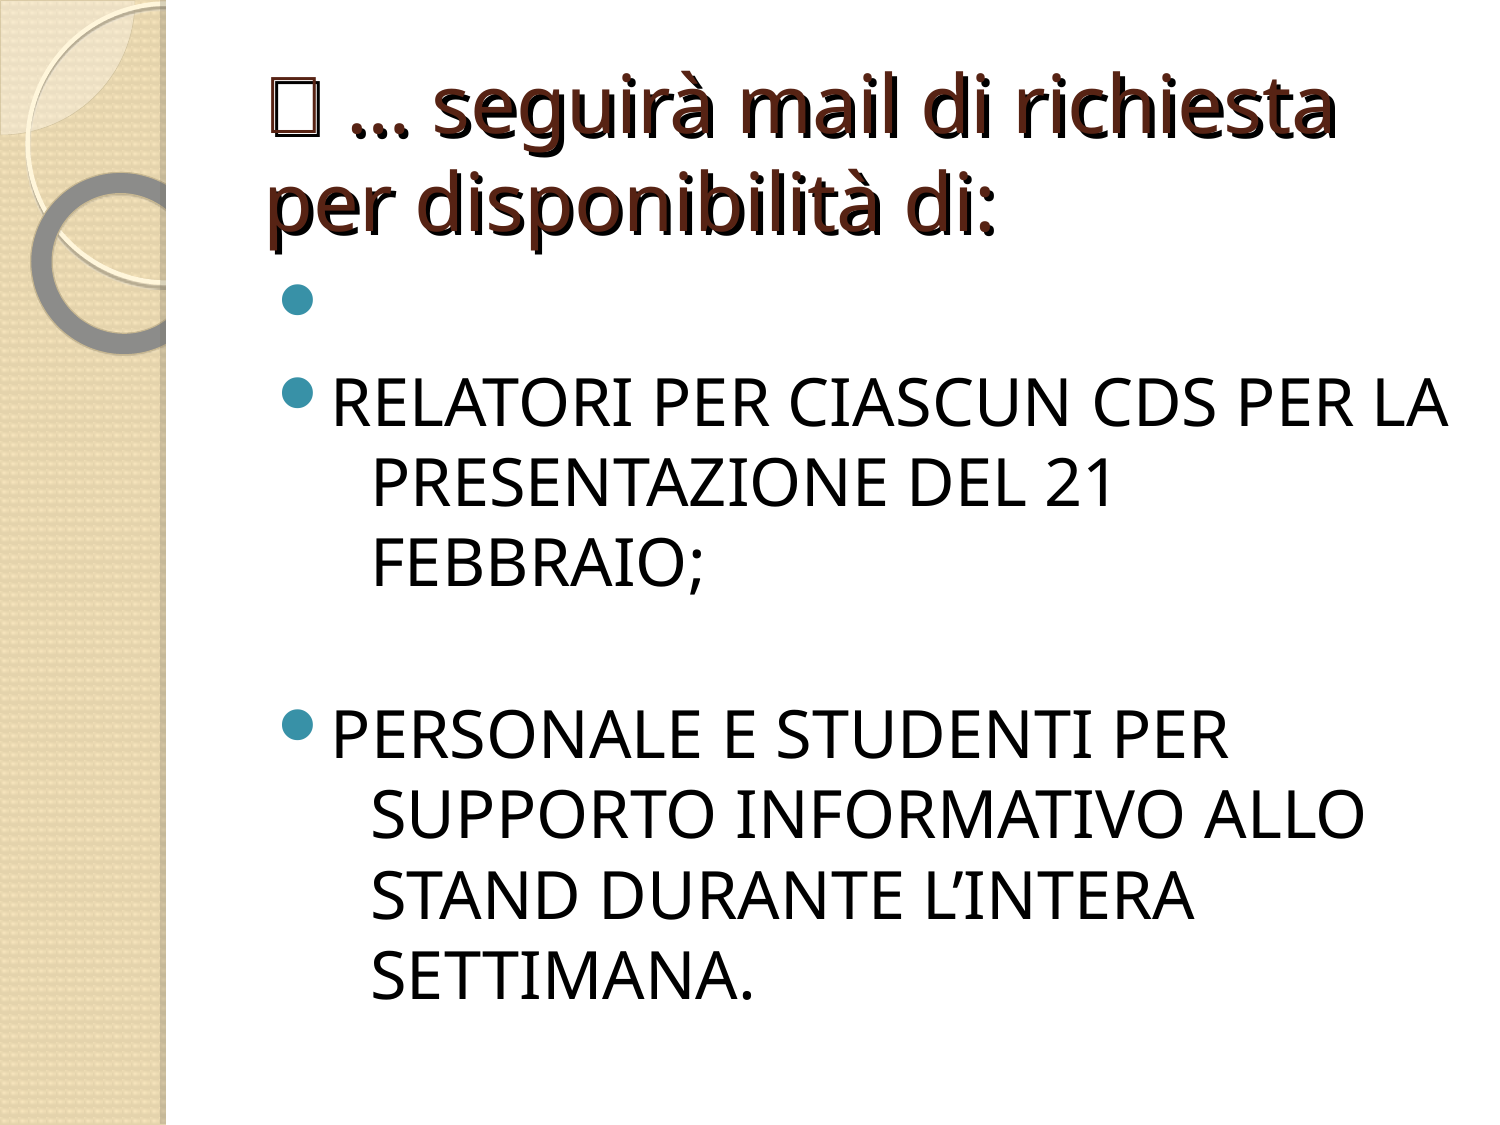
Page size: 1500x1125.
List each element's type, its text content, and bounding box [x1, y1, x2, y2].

title  … seguirà mail di richiesta per disponibilità di: [235, 45, 1466, 233]
list RELATORI PER CIASCUN CDS PER LA PRESENTAZIONE DEL 21 FEBBRAIO; PERSONALE E STUDENTI PER SUPPORTO INFORMATIVO ALLO STAND DURANTE L’INTERA SETTIMANA. [235, 259, 1466, 1047]
